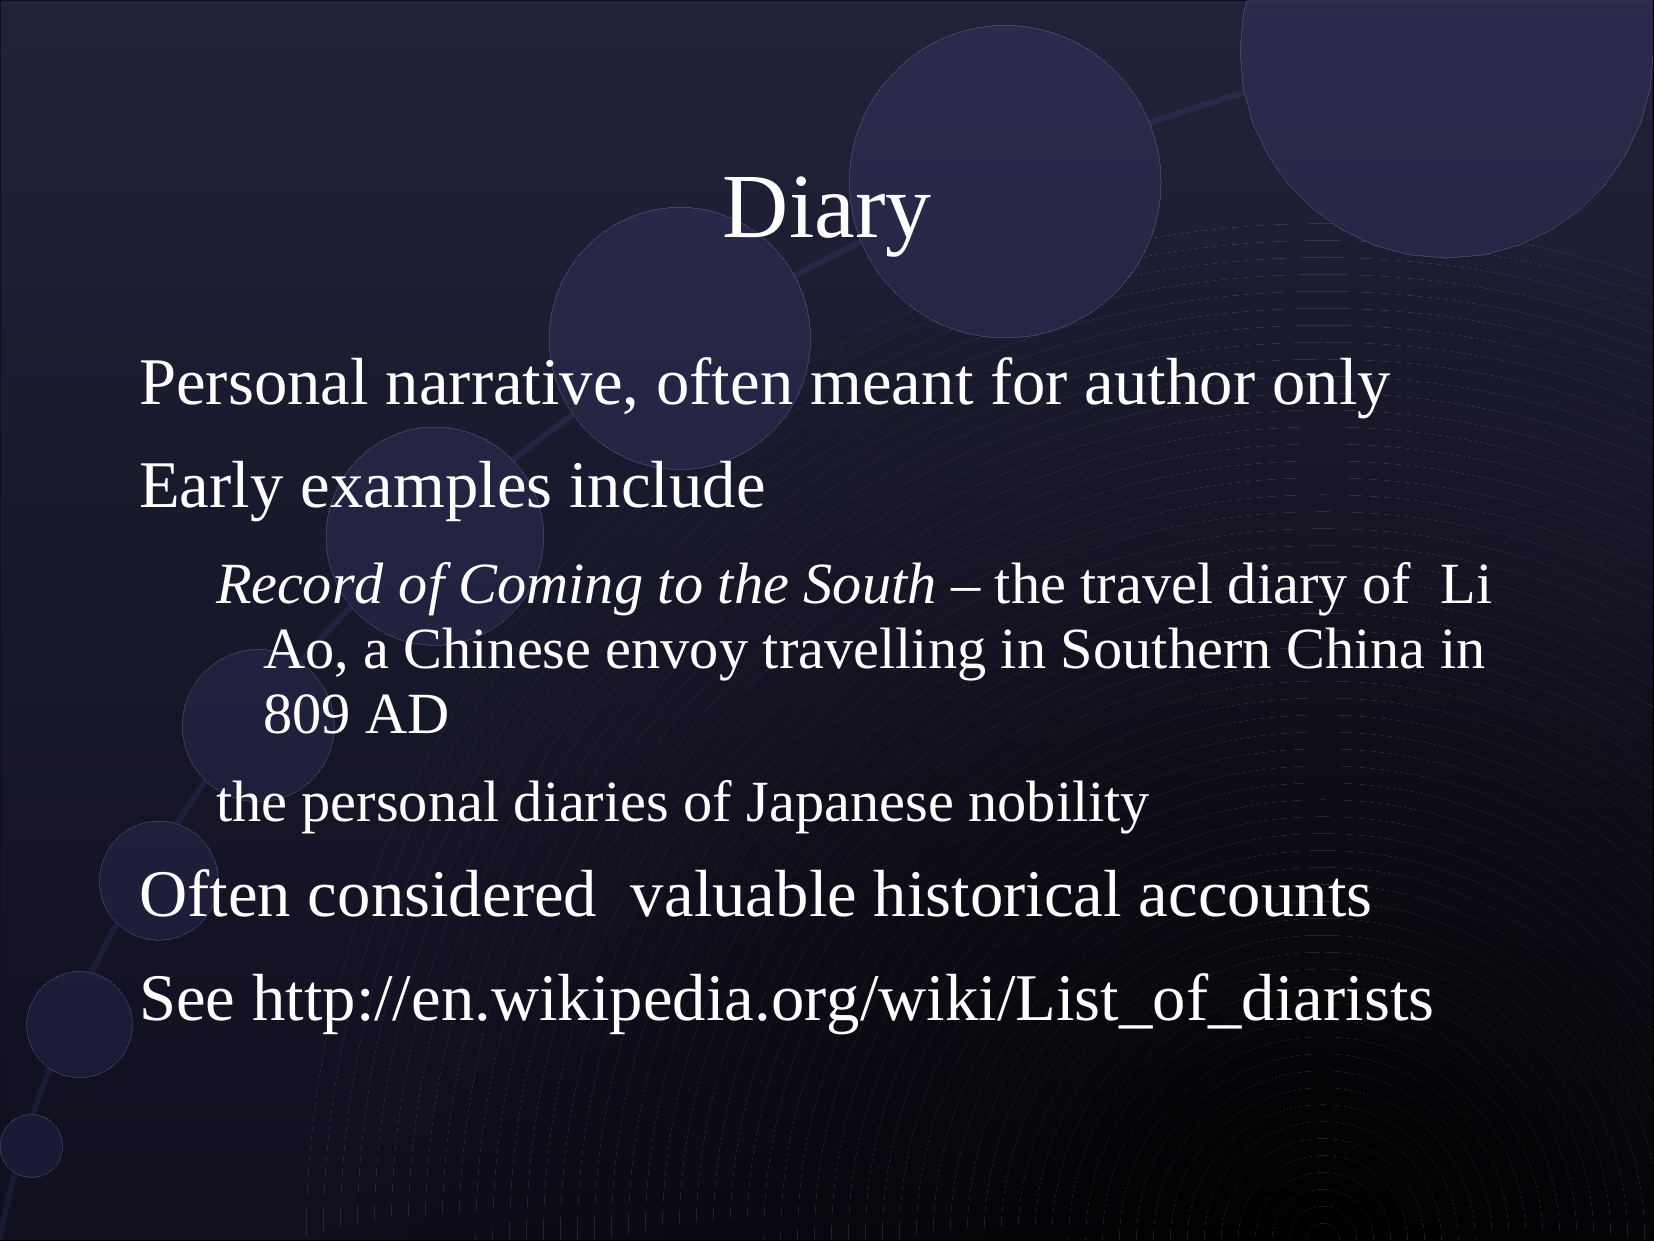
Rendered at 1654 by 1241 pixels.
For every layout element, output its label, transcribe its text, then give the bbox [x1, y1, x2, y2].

title Diary [121, 102, 1534, 311]
list Personal narrative, often meant for author only Early examples include Record of Coming to the South – the travel diary of Li Ao, a Chinese envoy travelling in Southern China in 809 AD the personal diaries of Japanese nobility Often considered valuable historical accounts See http://en.wikipedia.org/wiki/List_of_diarists [121, 344, 1534, 1127]
